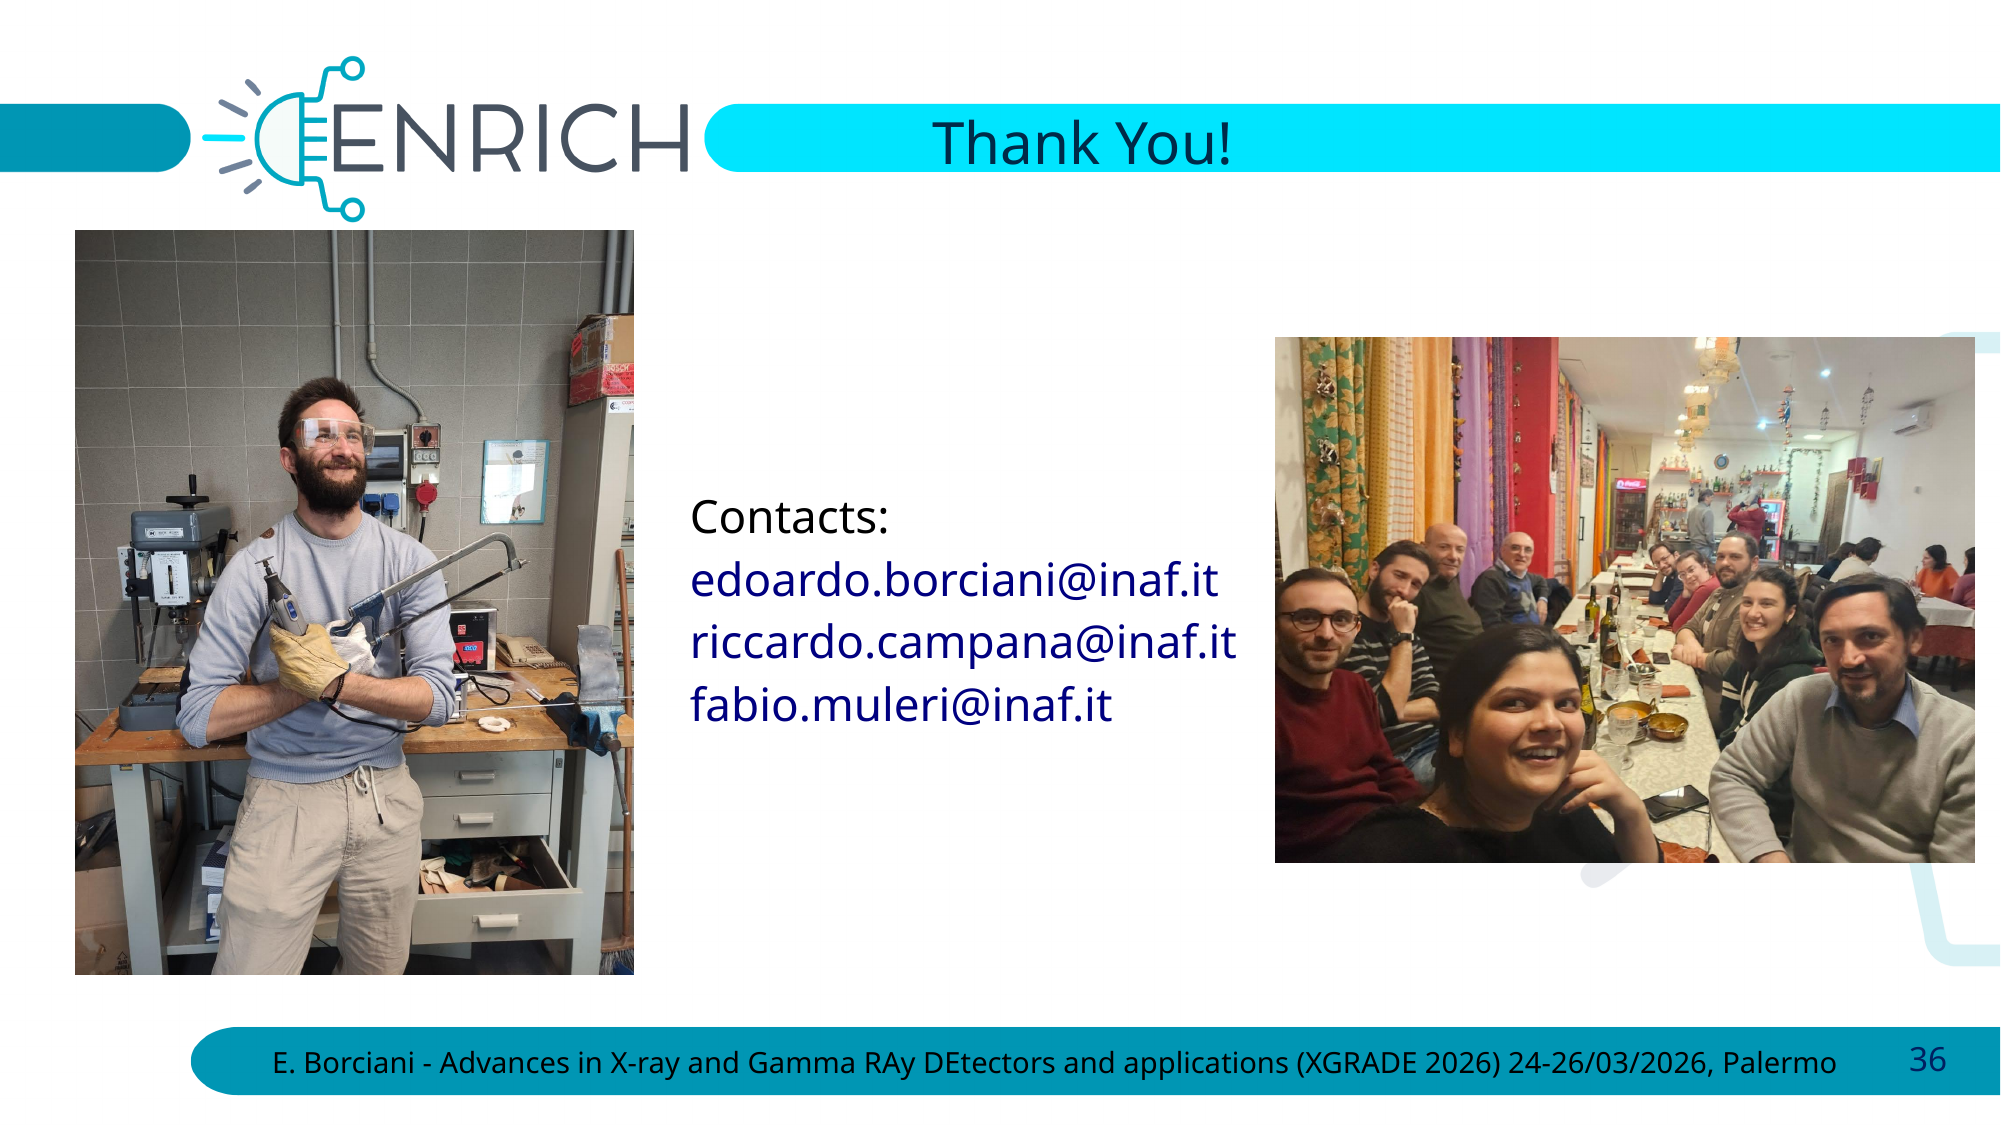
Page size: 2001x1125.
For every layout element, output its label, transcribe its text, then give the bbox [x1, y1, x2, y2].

text_box Thank You! [917, 98, 1538, 184]
picture [0, 0, 2001, 1125]
slide_number <number> [1512, 1031, 1963, 1092]
text_box Contacts: edoardo.borciani@inaf.it riccardo.campana@inaf.it fabio.muleri@inaf.it [675, 477, 1265, 751]
text_box E. Borciani - Advances in X-ray and Gamma RAy DEtectors and applications (XGRADE 2026) 24-26/03/2026, Palermo [149, 1037, 1962, 1087]
